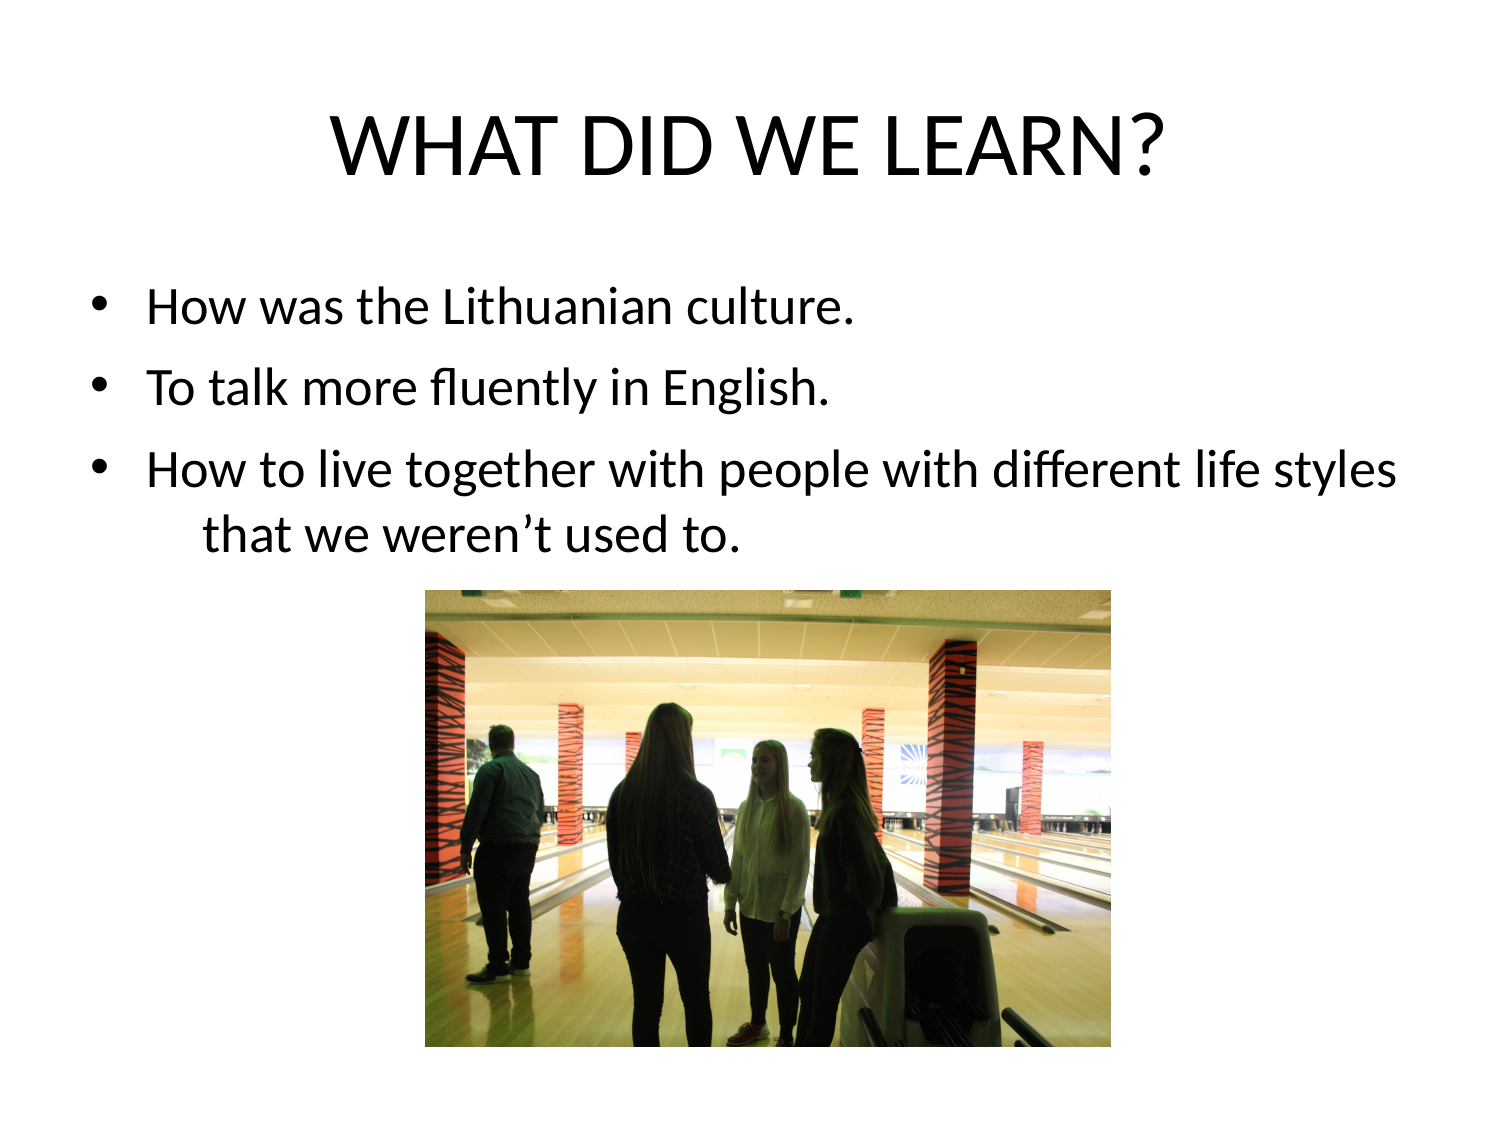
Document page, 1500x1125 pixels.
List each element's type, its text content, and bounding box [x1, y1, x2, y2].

picture [425, 590, 1111, 1047]
title WHAT DID WE LEARN? [75, 45, 1426, 233]
list How was the Lithuanian culture. To talk more fluently in English. How to live together with people with different life styles that we weren’t used to. [75, 262, 1426, 1005]
